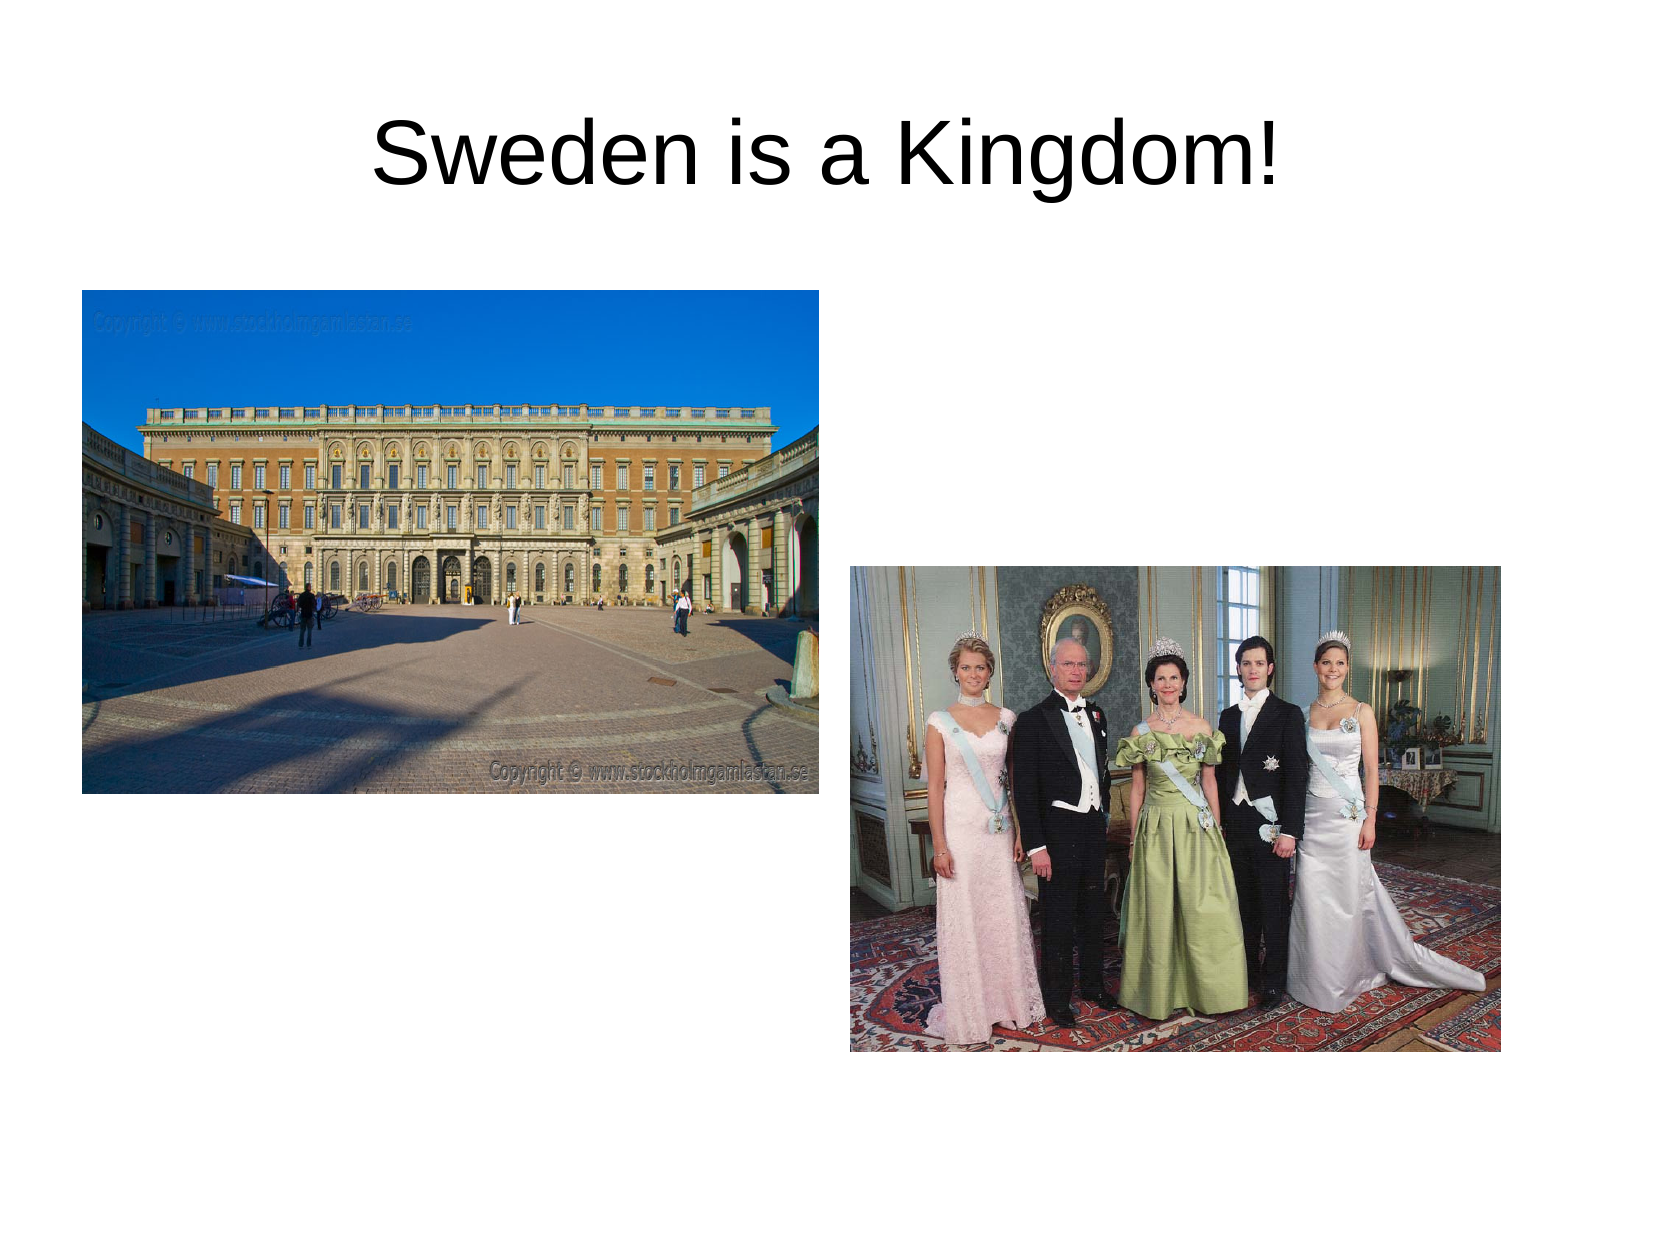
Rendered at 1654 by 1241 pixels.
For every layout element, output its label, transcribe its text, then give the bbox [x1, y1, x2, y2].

title Sweden is a Kingdom! [82, 49, 1571, 257]
picture [850, 566, 1501, 1052]
picture [82, 290, 819, 795]
